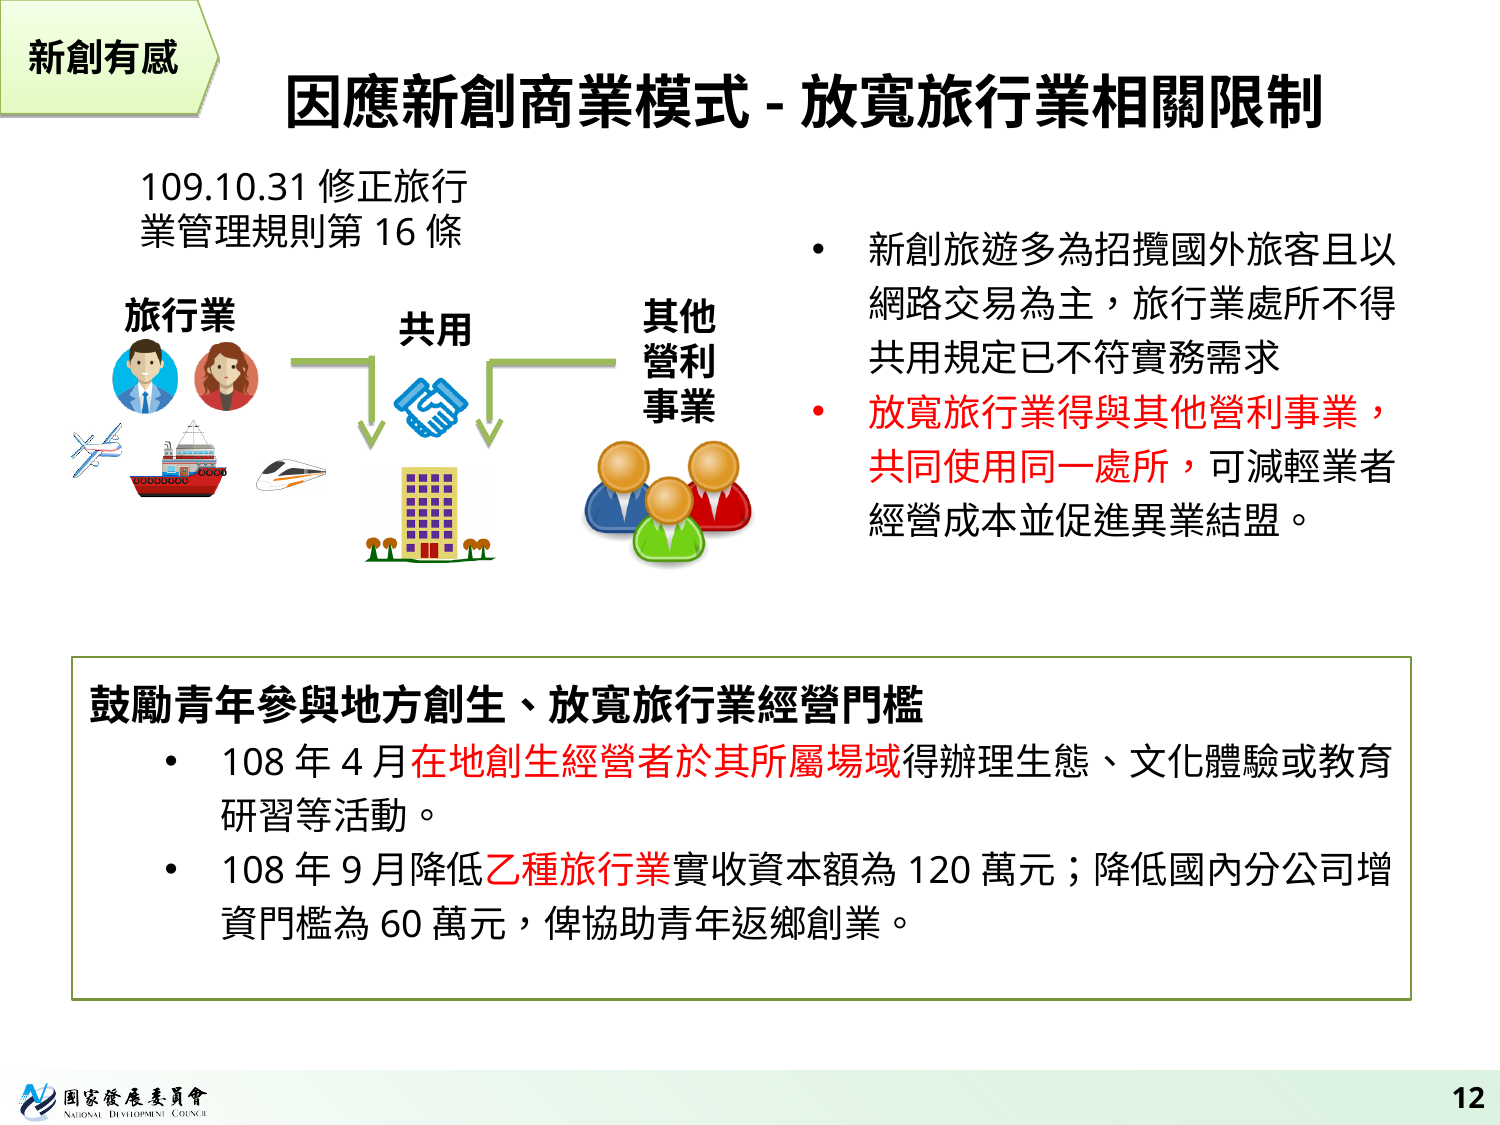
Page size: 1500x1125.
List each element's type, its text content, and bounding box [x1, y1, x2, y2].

text_box 其他營利事業 [621, 285, 738, 436]
picture [383, 361, 478, 451]
text_box 旅行業 [87, 284, 275, 345]
picture [566, 433, 769, 575]
picture [12, 1074, 230, 1122]
title 因應新創商業模式-放寬旅行業相關限制 [109, 42, 1500, 158]
text_box 新創有感 [0, 0, 219, 114]
text_box 共用 [383, 298, 490, 359]
text_box 新創旅遊多為招攬國外旅客且以網路交易為主，旅行業處所不得共用規定已不符實務需求 放寬旅行業得與其他營利事業，共同使用同一處所，可減輕業者經營成本並促進異業結盟。 [797, 209, 1412, 595]
picture [364, 467, 496, 563]
picture [71, 335, 326, 512]
text_box 鼓勵青年參與地方創生、放寬旅行業經營門檻 108年4月在地創生經營者於其所屬場域得辦理生態、文化體驗或教育研習等活動。 108年9月降低乙種旅行業實收資本額為120萬元；降低國內分公司增資門檻為60萬元，俾協助青年返鄉創業。 [71, 656, 1412, 1000]
text_box 109.10.31修正旅行業管理規則第16條 [124, 155, 490, 261]
